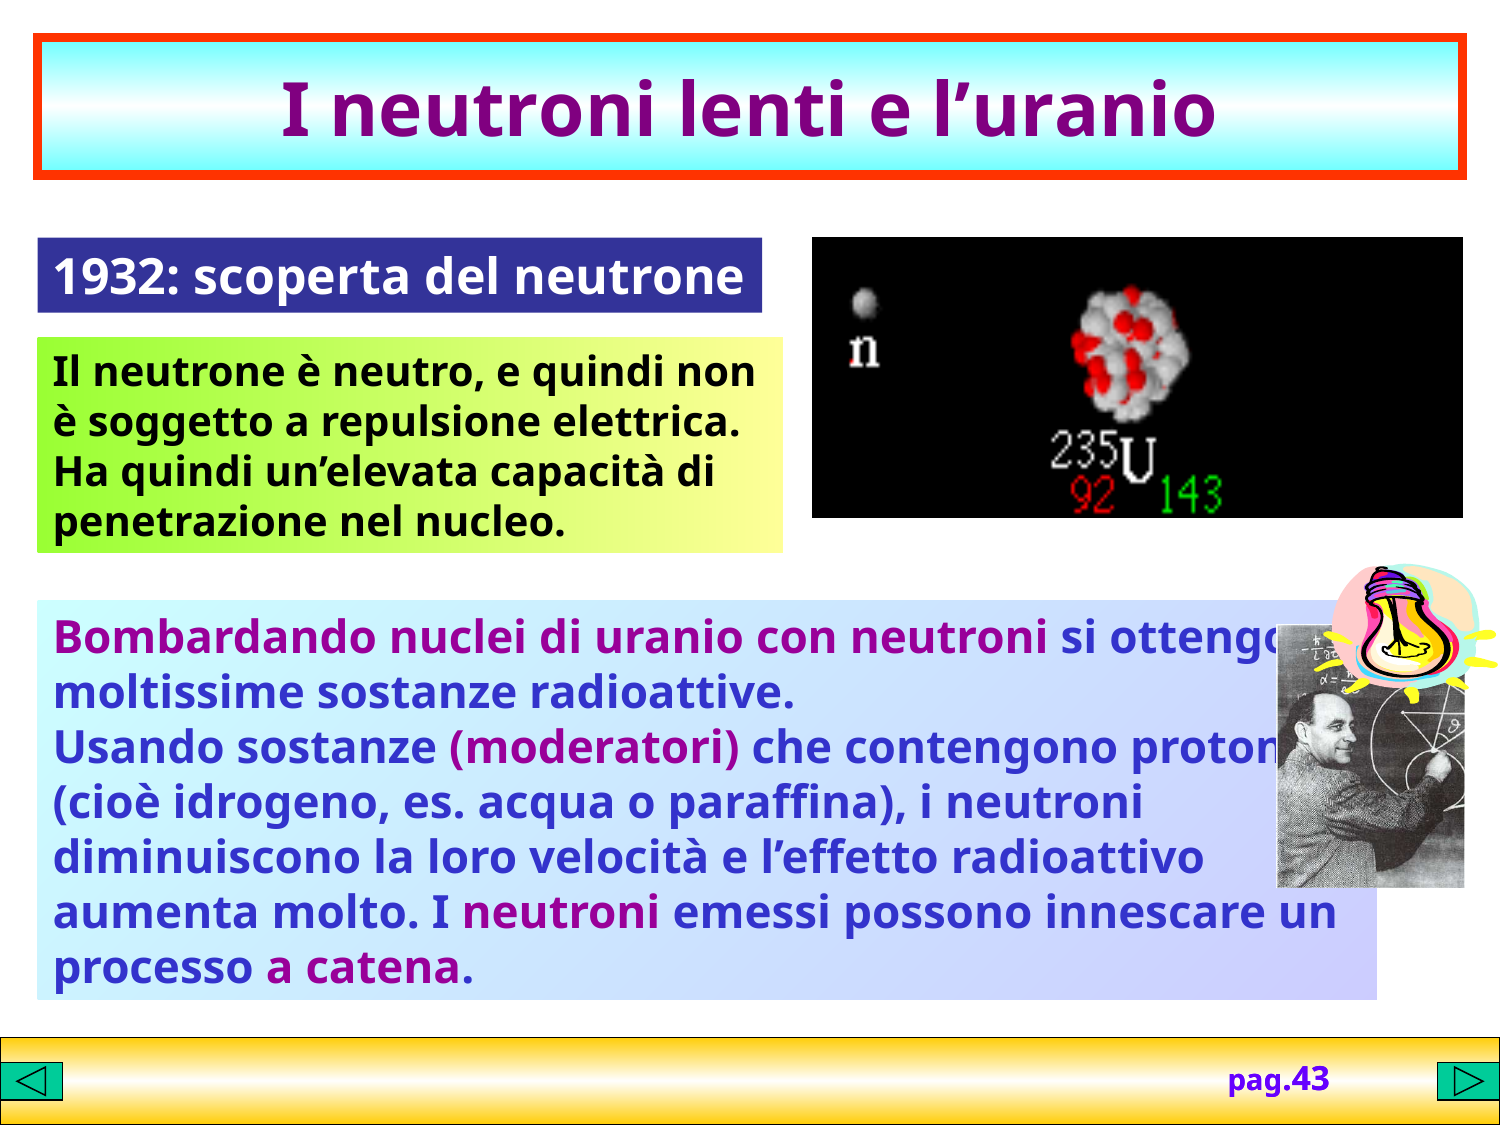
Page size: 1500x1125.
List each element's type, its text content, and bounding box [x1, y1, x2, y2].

text_box 1932: scoperta del neutrone [37, 237, 763, 313]
title I neutroni lenti e l’uranio [37, 37, 1463, 175]
text_box Bombardando nuclei di uranio con neutroni si ottengono moltissime sostanze radioattive. Usando sostanze (moderatori) che contengono protoni (cioè idrogeno, es. acqua o paraffina), i neutroni diminuiscono la loro velocità e l’effetto radioattivo aumenta molto. I neutroni emessi possono innescare un processo a catena. [37, 600, 1309, 1000]
picture [812, 237, 1463, 518]
picture [1276, 562, 1500, 888]
text_box pag.<number> [1212, 1050, 1413, 1125]
text_box Il neutrone è neutro, e quindi non è soggetto a repulsione elettrica. Ha quindi un’elevata capacità di penetrazione nel nucleo. [37, 337, 774, 553]
